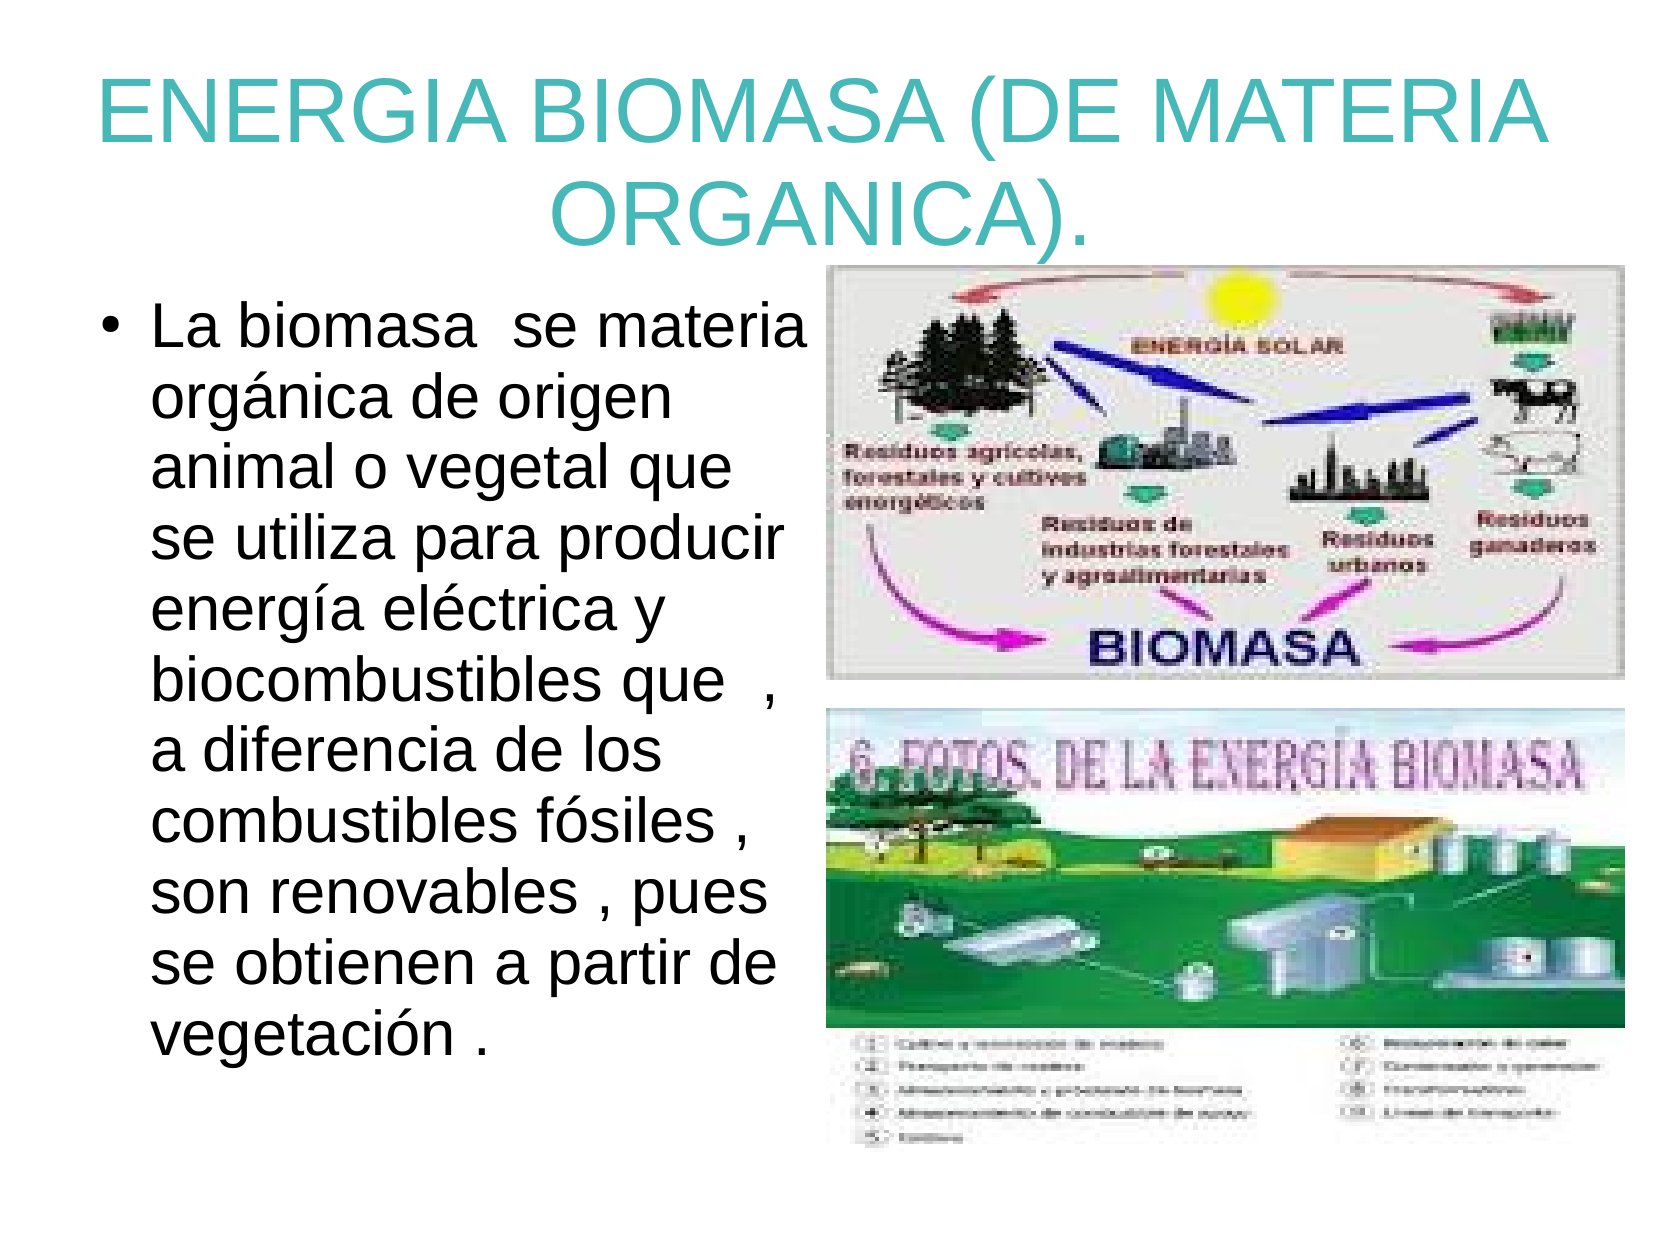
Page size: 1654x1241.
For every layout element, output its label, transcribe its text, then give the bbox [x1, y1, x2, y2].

title ENERGIA BIOMASA (DE MATERIA ORGANICA). [76, 58, 1565, 266]
list La biomasa se materia orgánica de origen animal o vegetal que se utiliza para producir energía eléctrica y biocombustibles que , a diferencia de los combustibles fósiles , son renovables , pues se obtienen a partir de vegetación . [82, 290, 809, 1109]
picture [826, 265, 1625, 680]
picture [826, 708, 1625, 1152]
